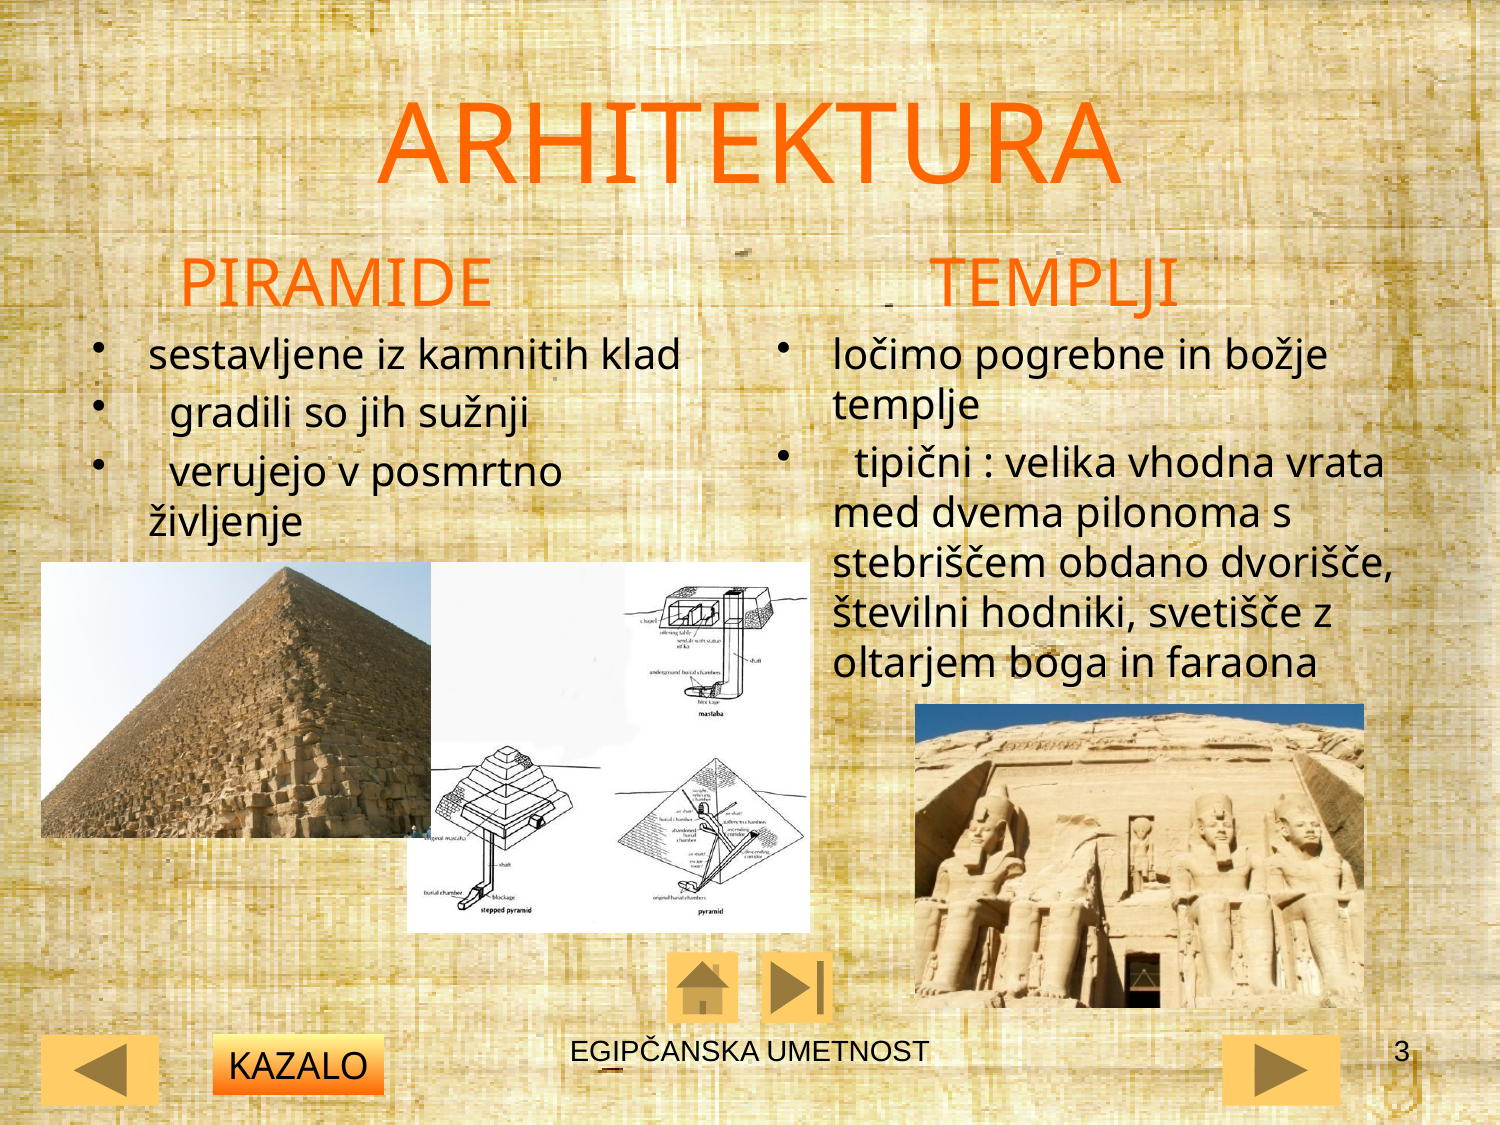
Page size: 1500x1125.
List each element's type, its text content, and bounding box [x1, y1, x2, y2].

text_box [41, 1034, 160, 1106]
text_box [761, 952, 833, 1024]
text_box KAZALO [213, 1034, 384, 1095]
title ARHITEKTURA [75, 45, 1425, 233]
slide_number <number> [1074, 1024, 1425, 1103]
picture [0, 0, 1500, 1125]
text_box [1222, 1034, 1341, 1106]
list PIRAMIDE sestavljene iz kamnitih klad gradili so jih sužnji verujejo v posmrtno življenje [76, 231, 740, 562]
footer EGIPČANSKA UMETNOST [512, 1024, 988, 1103]
text_box [667, 952, 739, 1024]
list TEMPLJI ločimo pogrebne in božje templje tipični : velika vhodna vrata med dvema pilonoma s stebriščem obdano dvorišče, številni hodniki, svetišče z oltarjem boga in faraona [761, 231, 1425, 740]
